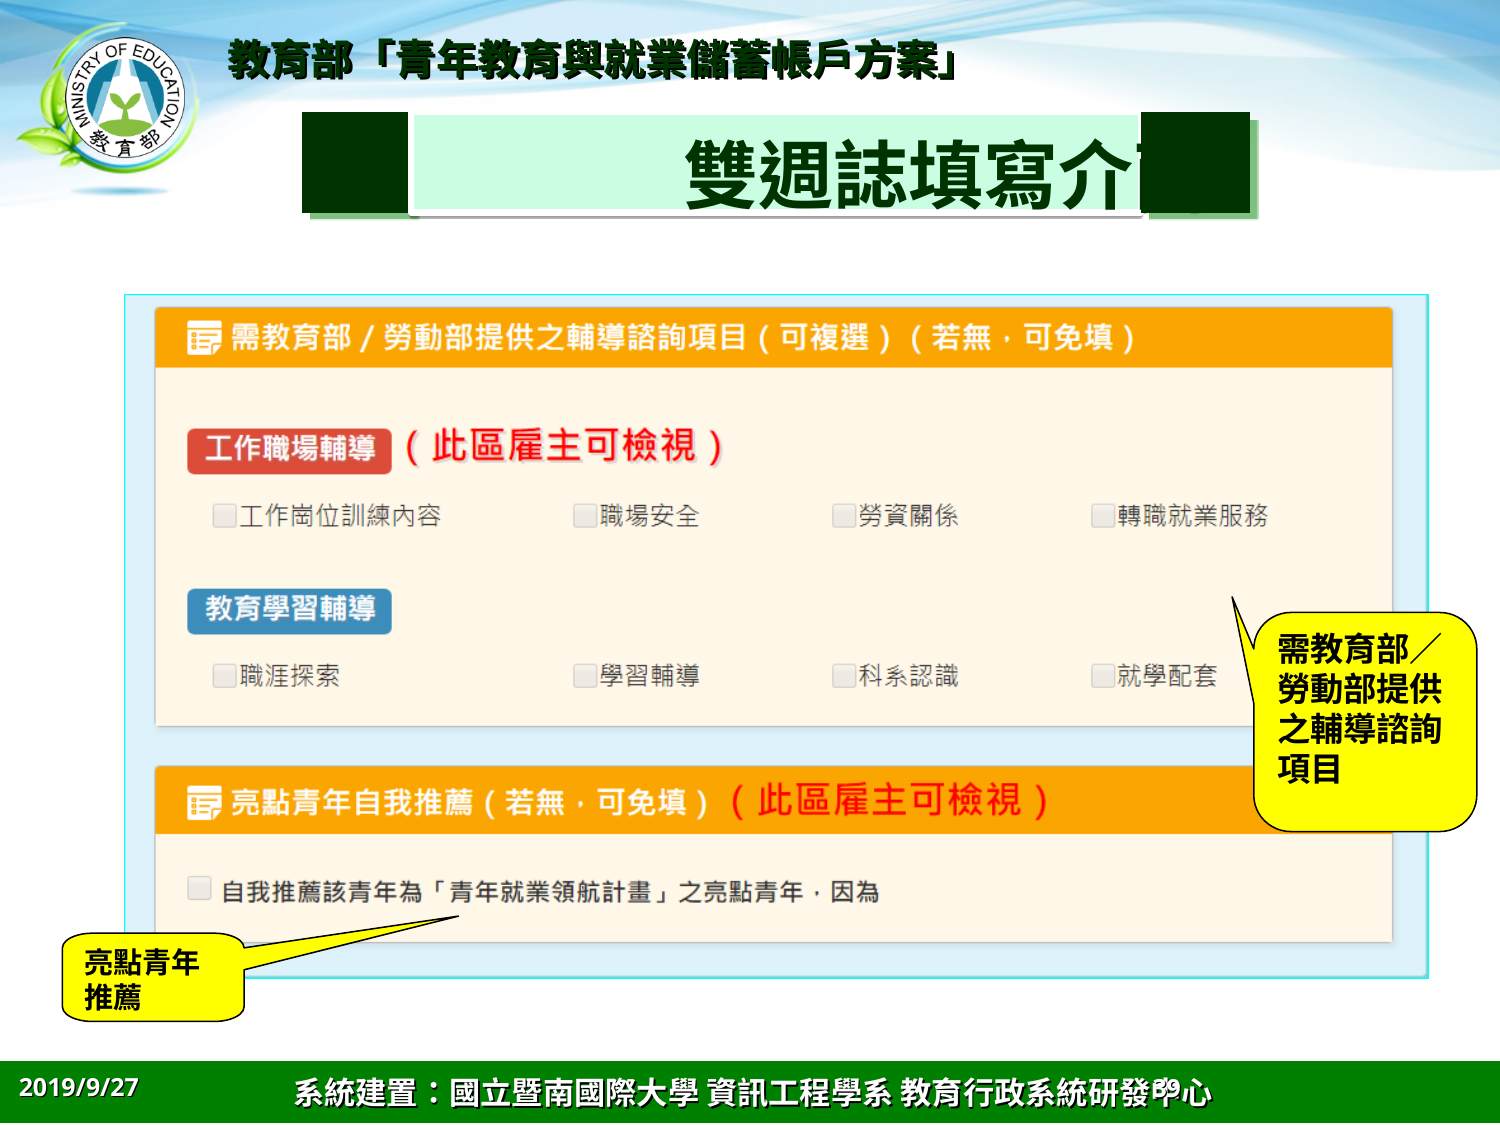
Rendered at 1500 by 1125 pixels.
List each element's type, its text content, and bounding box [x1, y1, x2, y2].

text_box 39 [1137, 1064, 1488, 1125]
text_box 雙週誌填寫介面 [411, 112, 1141, 213]
text_box 2019/9/27 [3, 1063, 354, 1117]
text_box [1141, 112, 1250, 213]
text_box 需教育部／勞動部提供之輔導諮詢項目 [1232, 596, 1477, 832]
text_box 亮點青年推薦 [62, 916, 459, 1022]
picture [124, 294, 1429, 979]
text_box [302, 112, 411, 213]
